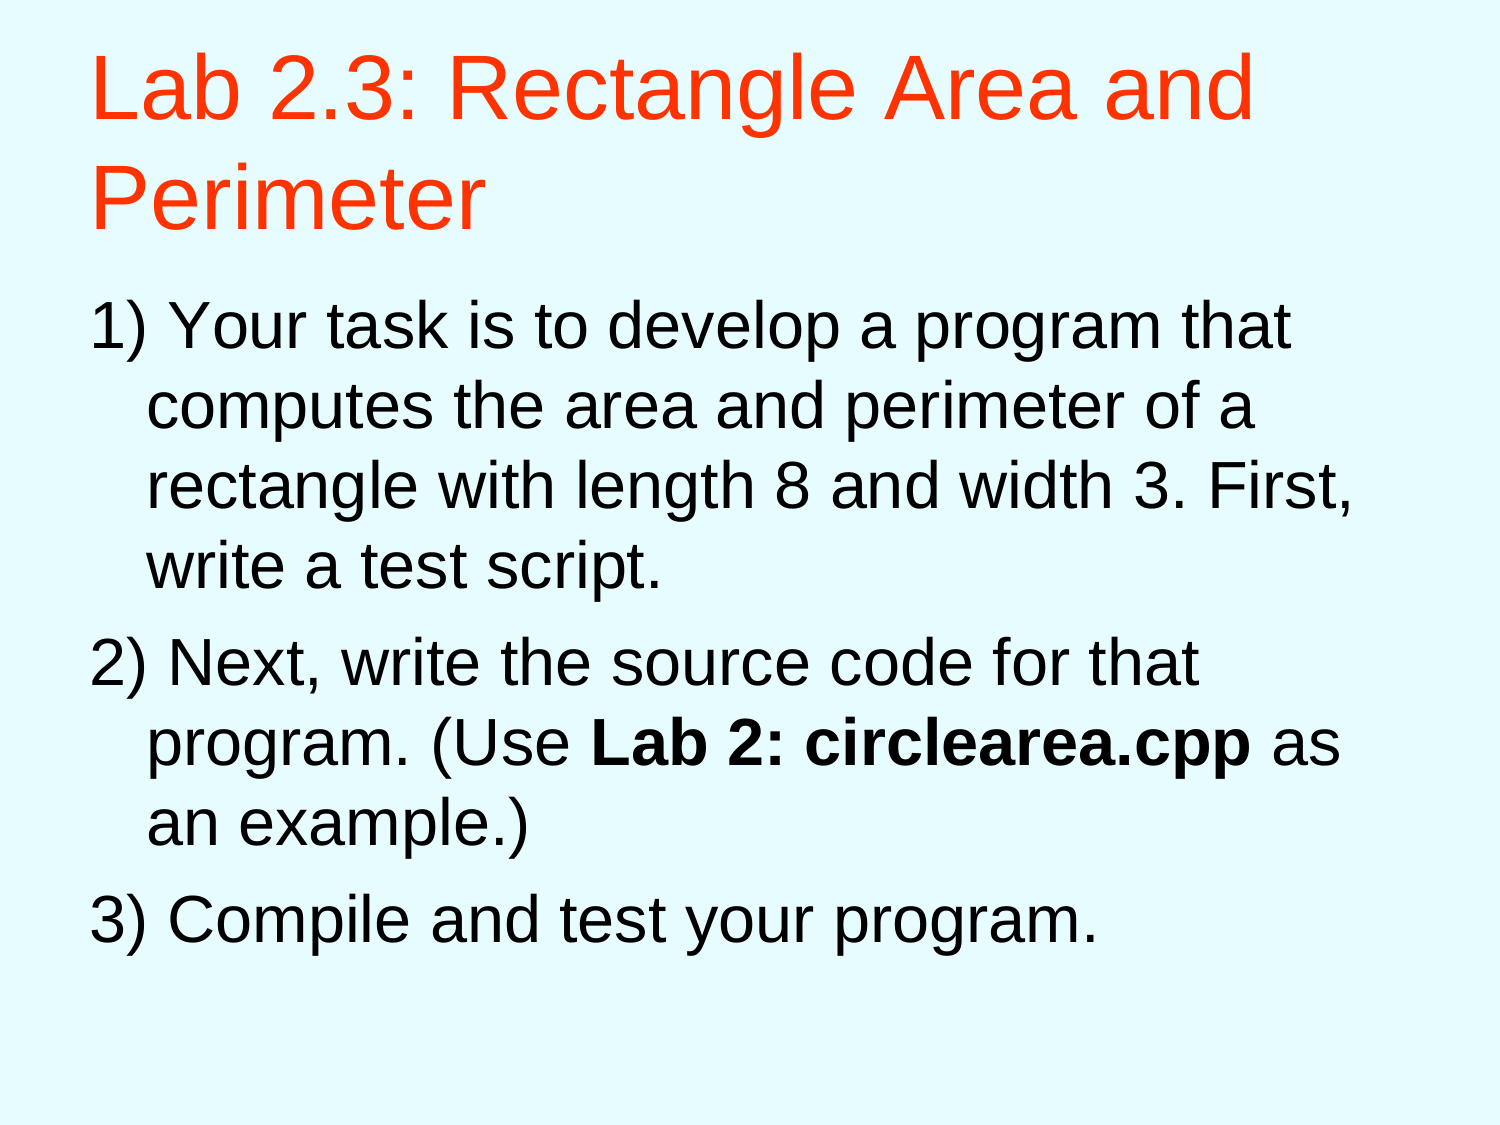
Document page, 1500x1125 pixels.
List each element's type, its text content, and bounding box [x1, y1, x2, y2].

list Your task is to develop a program that computes the area and perimeter of a rectangle with length 8 and width 3. First, write a test script. Next, write the source code for that program. (Use Lab 2: circlearea.cpp as an example.) Compile and test your program. [75, 274, 1423, 1015]
title Lab 2.3: Rectangle Area and Perimeter [75, 19, 1423, 256]
